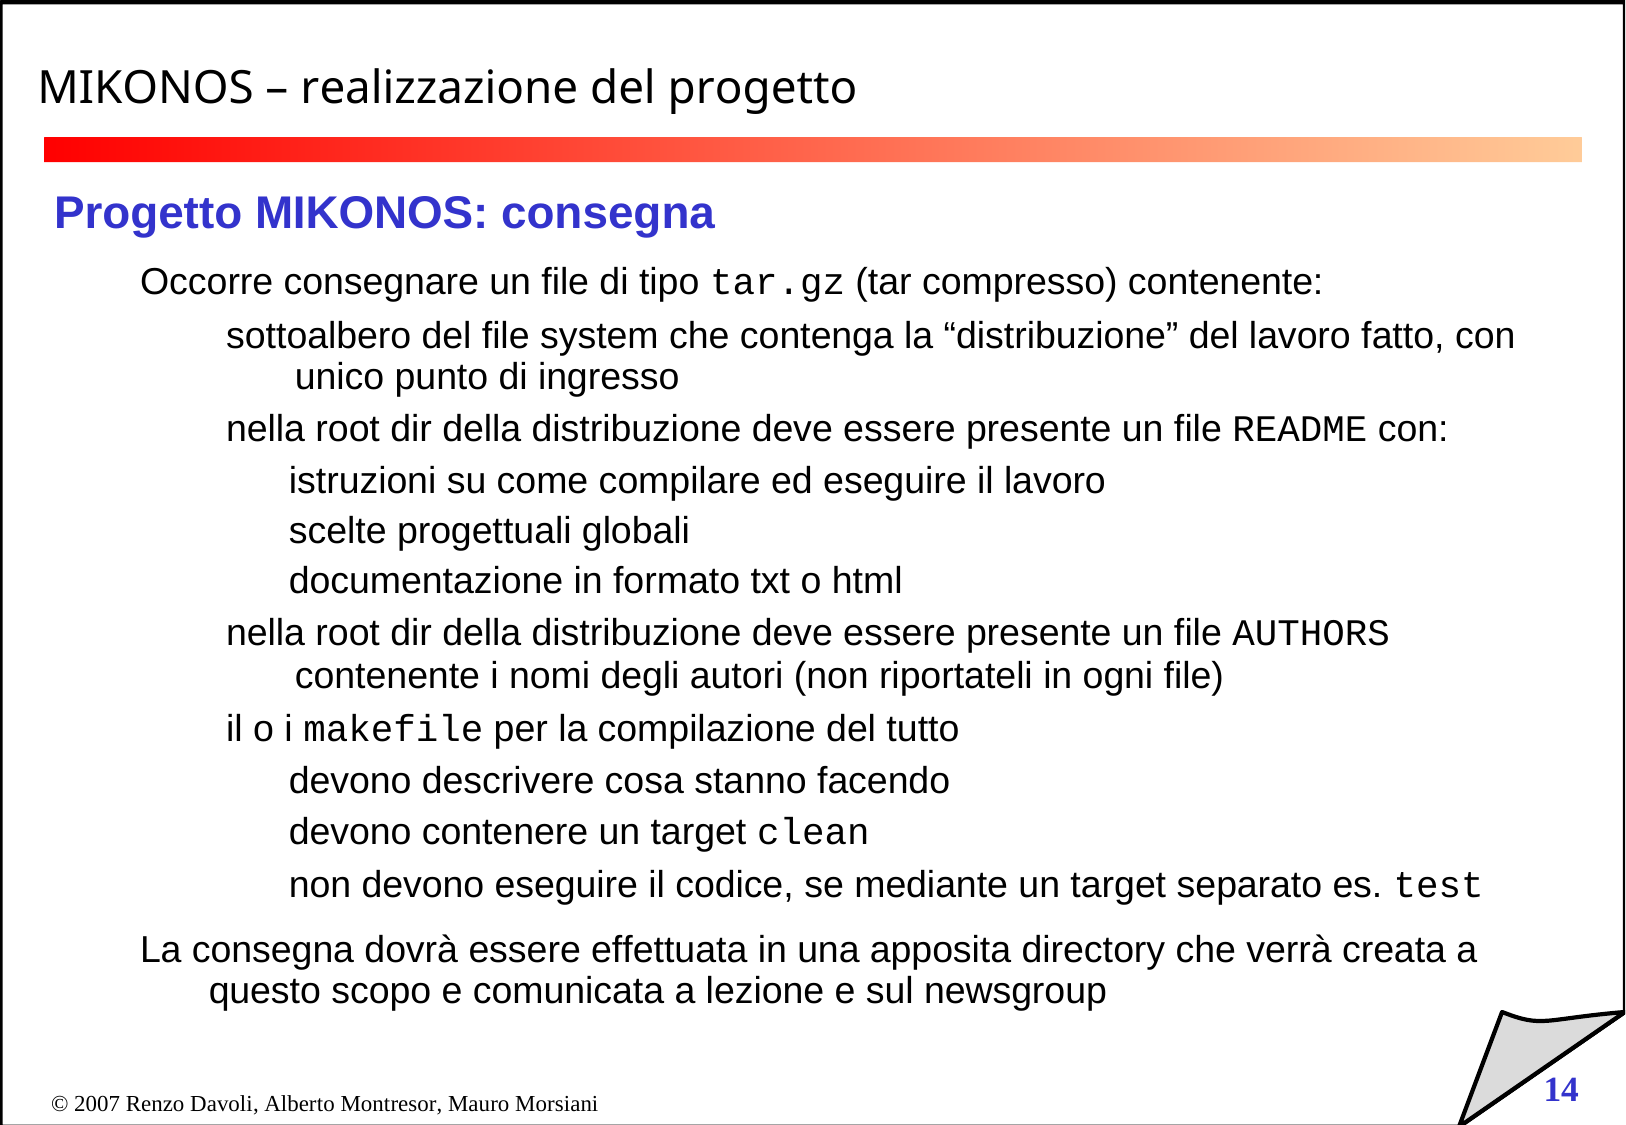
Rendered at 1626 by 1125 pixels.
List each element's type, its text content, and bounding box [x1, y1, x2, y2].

title MIKONOS – realizzazione del progetto [37, 44, 1588, 131]
list Progetto MIKONOS: consegna Occorre consegnare un file di tipo tar.gz (tar compresso) contenente: sottoalbero del file system che contenga la “distribuzione” del lavoro fatto, con unico punto di ingresso nella root dir della distribuzione deve essere presente un file README con: istruzioni su come compilare ed eseguire il lavoro scelte progettuali globali documentazione in formato txt o html nella root dir della distribuzione deve essere presente un file AUTHORS contenente i nomi degli autori (non riportateli in ogni file) il o i makefile per la compilazione del tutto devono descrivere cosa stanno facendo devono contenere un target clean non devono eseguire il codice, se mediante un target separato es. test La consegna dovrà essere effettuata in una apposita directory che verrà creata a questo scopo e comunicata a lezione e sul newsgroup [54, 187, 1571, 1095]
